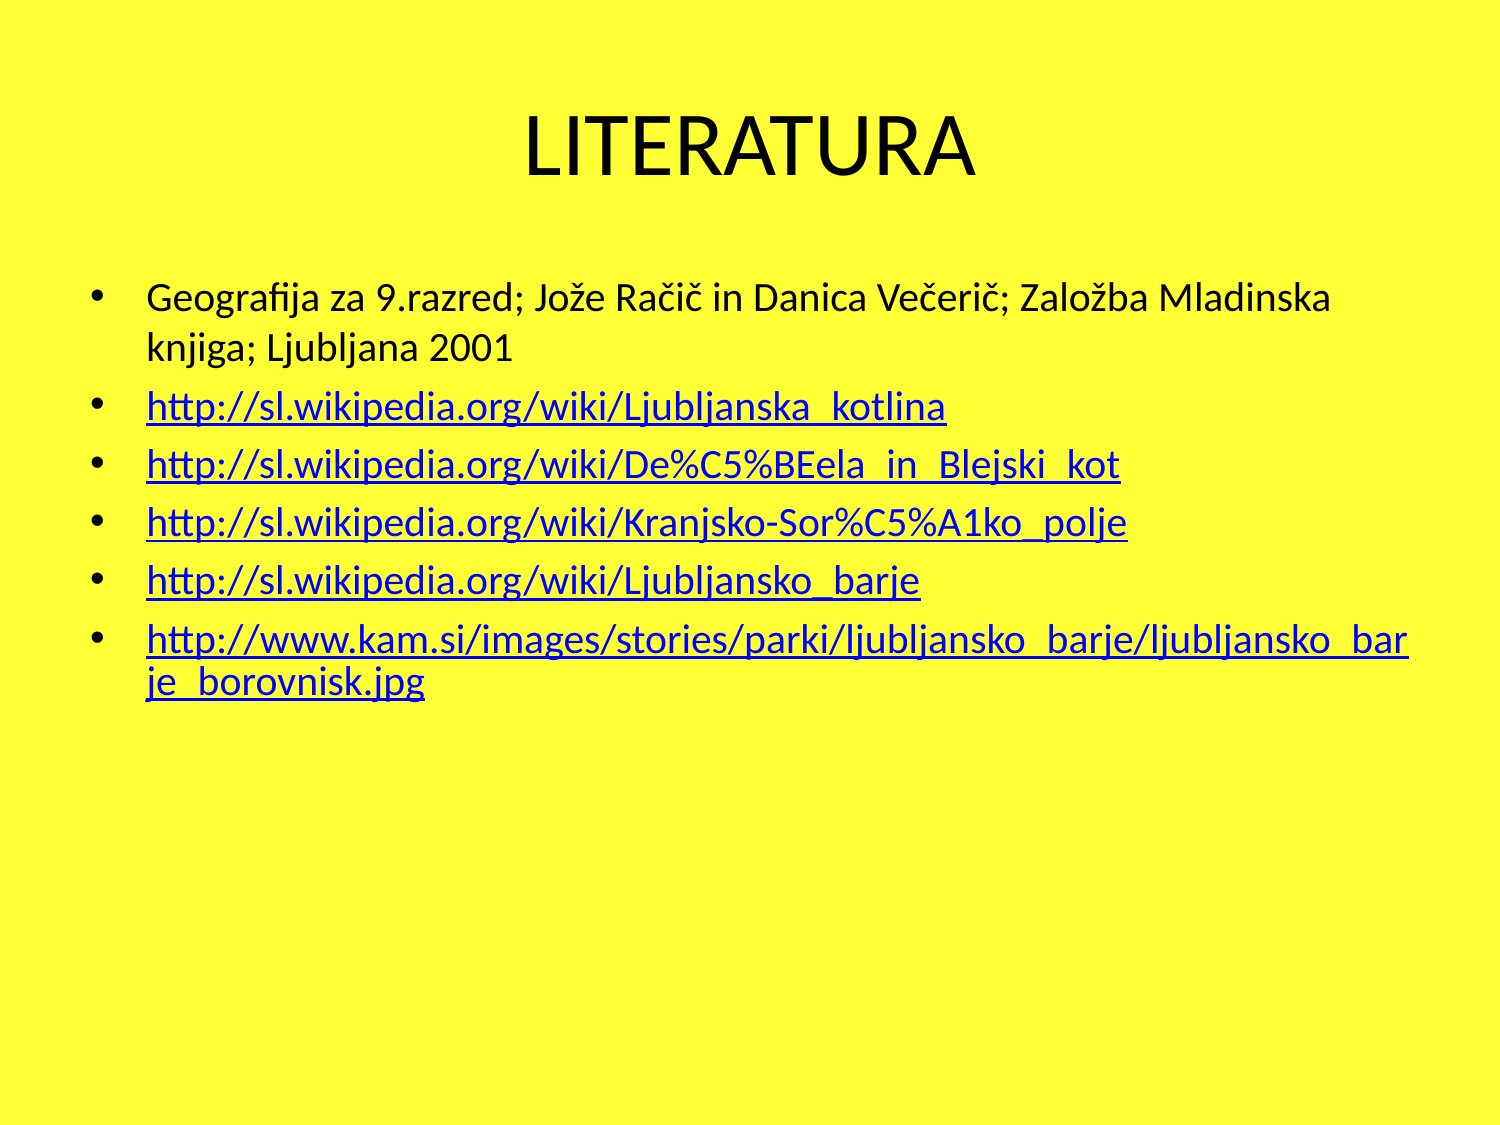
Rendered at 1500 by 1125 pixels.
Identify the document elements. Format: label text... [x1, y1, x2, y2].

list Geografija za 9.razred; Jože Račič in Danica Večerič; Založba Mladinska knjiga; Ljubljana 2001 http://sl.wikipedia.org/wiki/Ljubljanska_kotlina http://sl.wikipedia.org/wiki/De%C5%BEela_in_Blejski_kot http://sl.wikipedia.org/wiki/Kranjsko-Sor%C5%A1ko_polje http://sl.wikipedia.org/wiki/Ljubljansko_barje http://www.kam.si/images/stories/parki/ljubljansko_barje/ljubljansko_barje_borovnisk.jpg [75, 262, 1425, 1005]
title LITERATURA [75, 45, 1425, 233]
